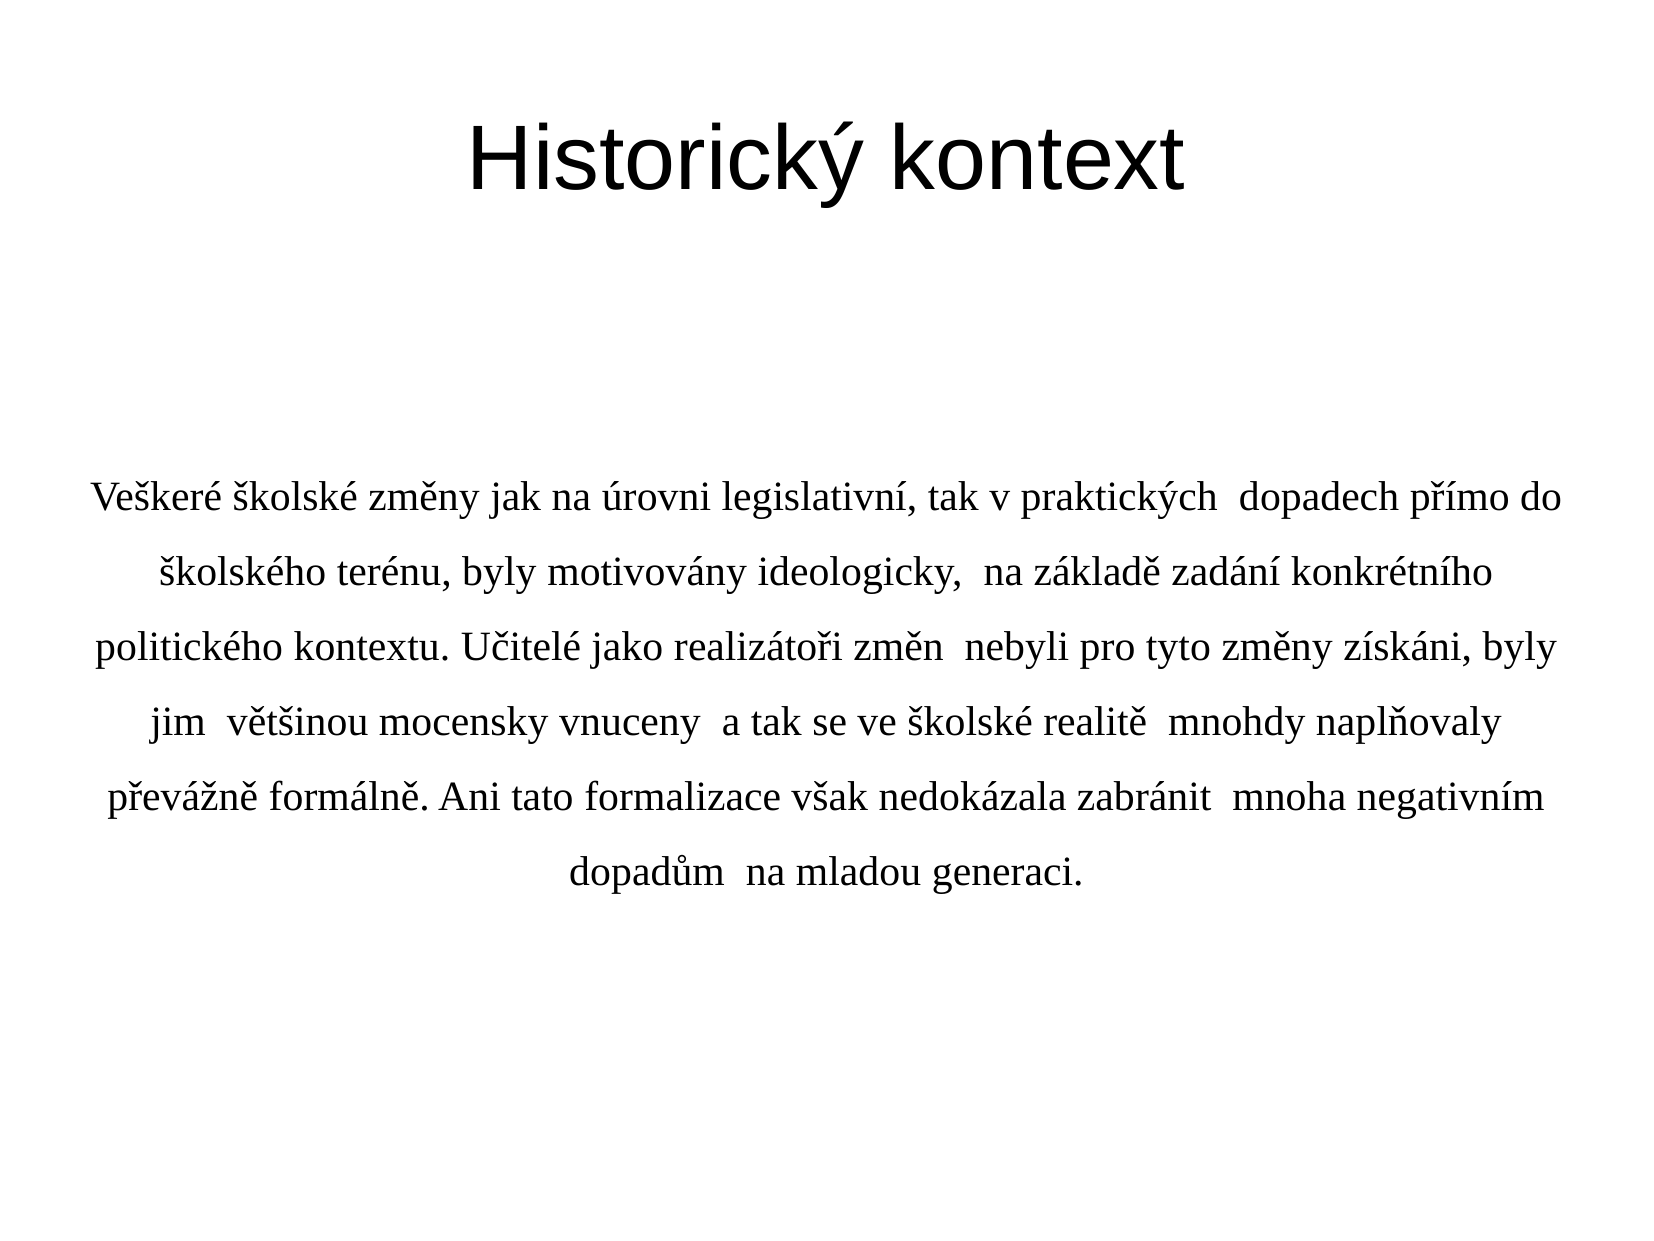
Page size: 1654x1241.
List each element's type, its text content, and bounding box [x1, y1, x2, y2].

title Historický kontext [82, 56, 1571, 250]
subtitle Veškeré školské změny jak na úrovni legislativní, tak v praktických dopadech přímo do školského terénu, byly motivovány ideologicky, na základě zadání konkrétního politického kontextu. Učitelé jako realizátoři změn nebyli pro tyto změny získáni, byly jim většinou mocensky vnuceny a tak se ve školské realitě mnohdy naplňovaly převážně formálně. Ani tato formalizace však nedokázala zabránit mnoha negativním dopadům na mladou generaci. [82, 297, 1571, 1102]
